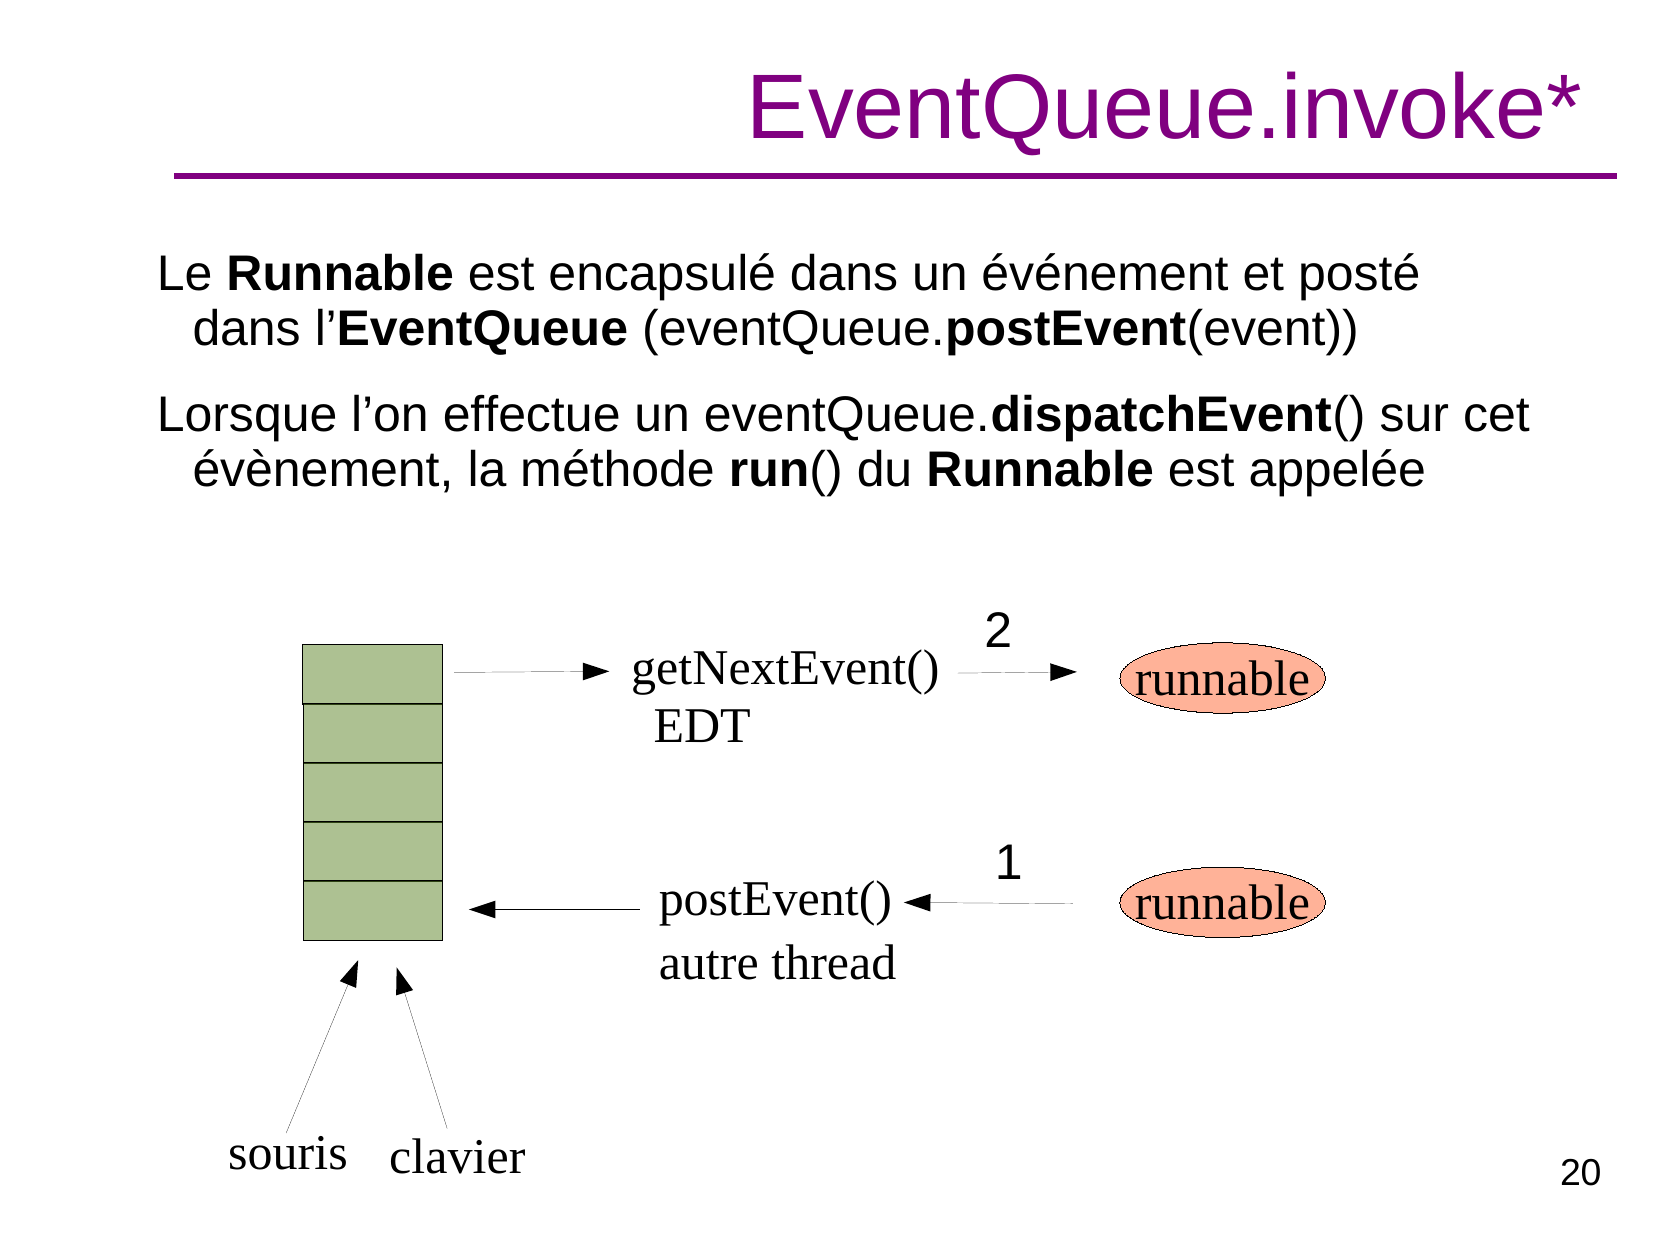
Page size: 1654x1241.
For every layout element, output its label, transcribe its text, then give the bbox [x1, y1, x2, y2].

text_box runnable [1119, 642, 1326, 714]
text_box souris [228, 1125, 348, 1182]
text_box 2 [984, 602, 1013, 659]
text_box [302, 644, 443, 941]
text_box runnable [1119, 867, 1326, 938]
text_box getNextEvent() [631, 640, 941, 697]
text_box EDT [653, 697, 751, 755]
text_box clavier [389, 1128, 526, 1186]
list Le Runnable est encapsulé dans un événement et posté dans l’EventQueue (eventQueue.postEvent(event)) Lorsque l’on effectue un eventQueue.dispatchEvent() sur cet évènement, la méthode run() du Runnable est appelée [121, 244, 1534, 521]
title EventQueue.invoke* [84, 55, 1584, 159]
text_box autre thread [658, 934, 897, 992]
text_box 1 [994, 834, 1023, 890]
text_box postEvent() [658, 870, 893, 927]
